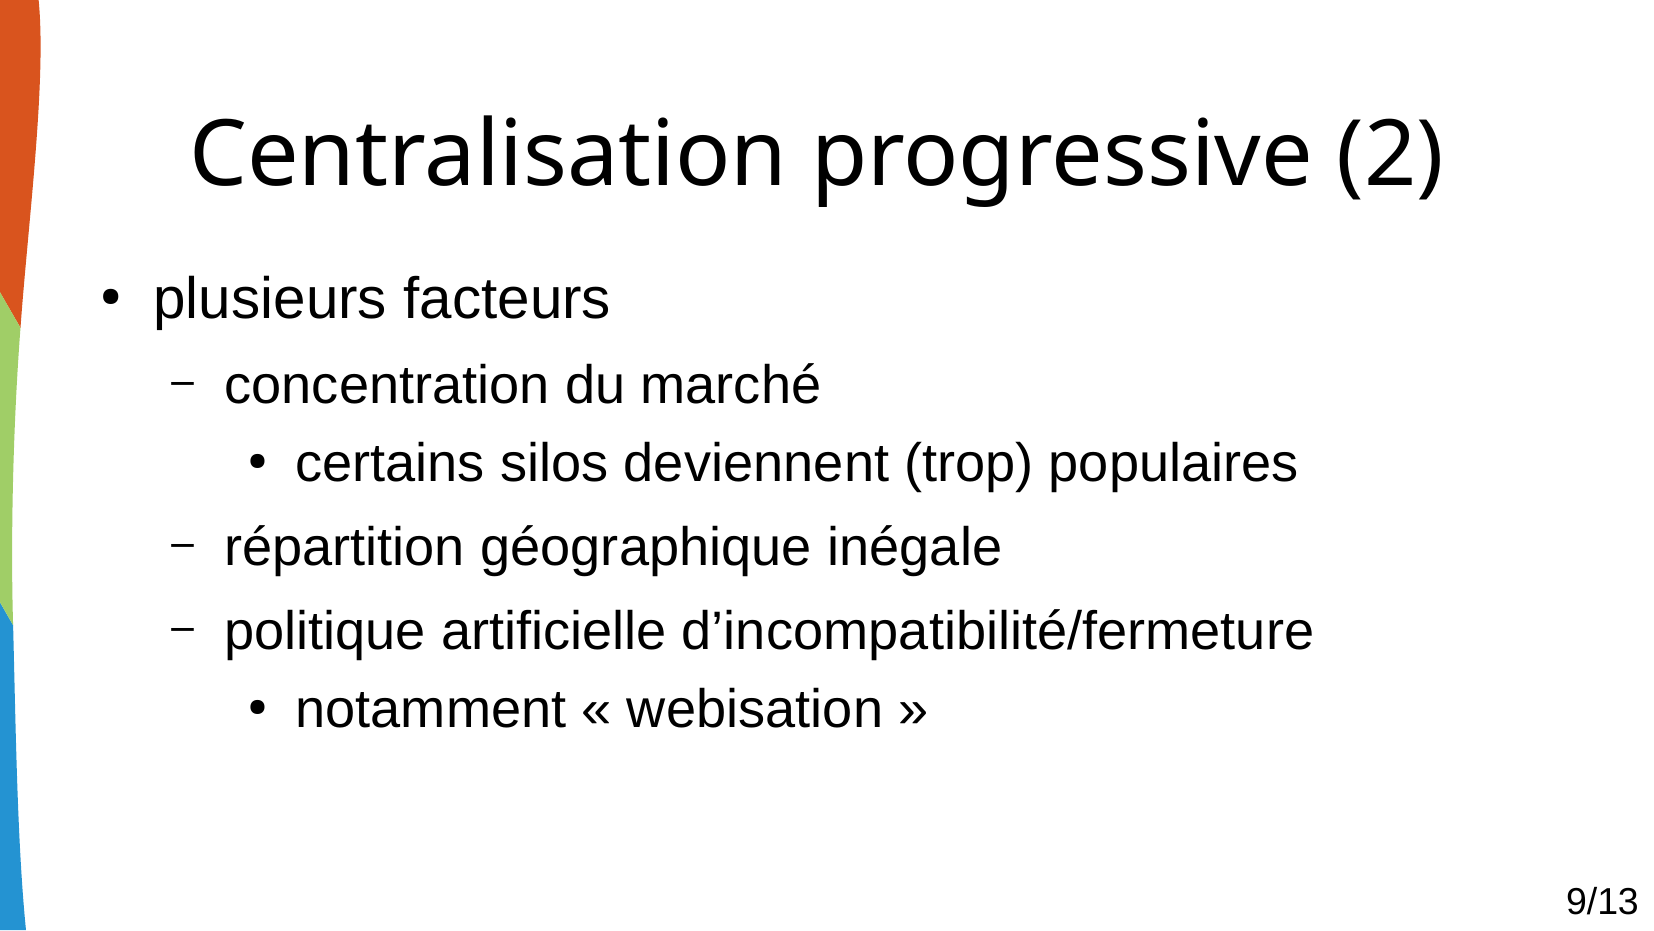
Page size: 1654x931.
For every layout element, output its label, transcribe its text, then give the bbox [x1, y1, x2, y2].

list plusieurs facteurs concentration du marché certains silos deviennent (trop) populaires répartition géographique inégale politique artificielle d’incompatibilité/fermeture notamment « webisation » [82, 265, 1571, 857]
title Centralisation progressive (2) [104, 72, 1530, 229]
